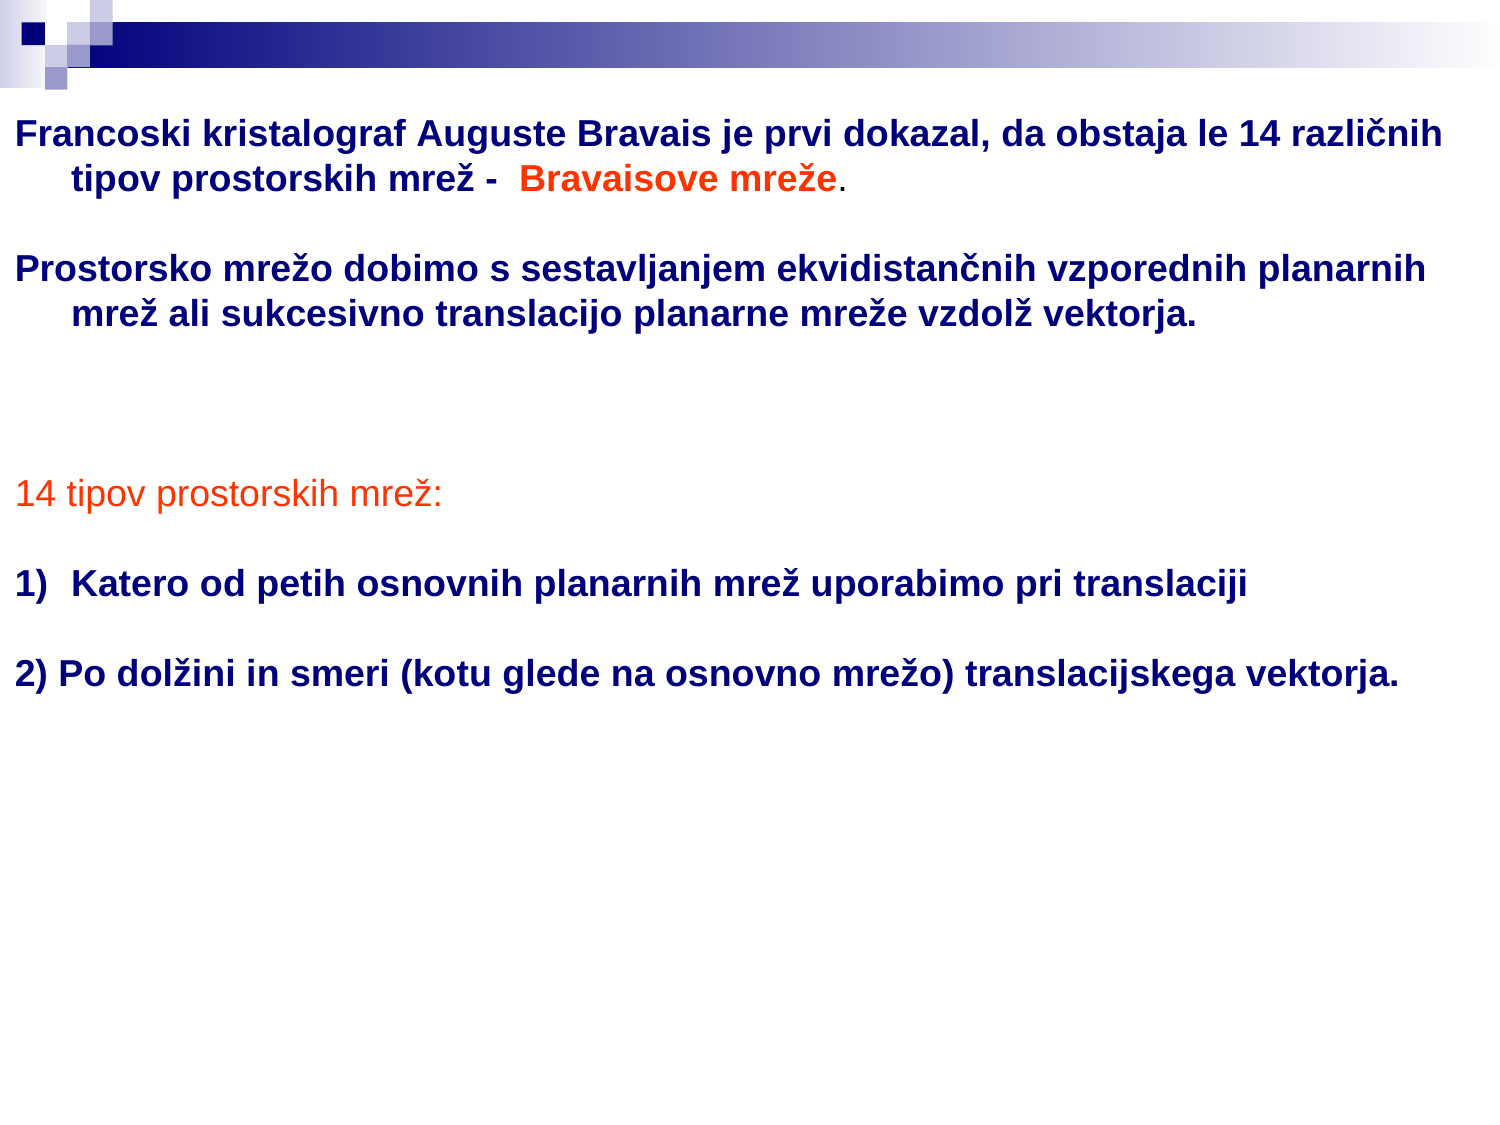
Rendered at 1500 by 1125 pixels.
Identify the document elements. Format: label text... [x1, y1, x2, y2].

text_box Francoski kristalograf Auguste Bravais je prvi dokazal, da obstaja le 14 različnih tipov prostorskih mrež - Bravaisove mreže. Prostorsko mrežo dobimo s sestavljanjem ekvidistančnih vzporednih planarnih mrež ali sukcesivno translacijo planarne mreže vzdolž vektorja. 14 tipov prostorskih mrež: Katero od petih osnovnih planarnih mrež uporabimo pri translaciji 2) Po dolžini in smeri (kotu glede na osnovno mrežo) translacijskega vektorja. [0, 101, 1500, 703]
